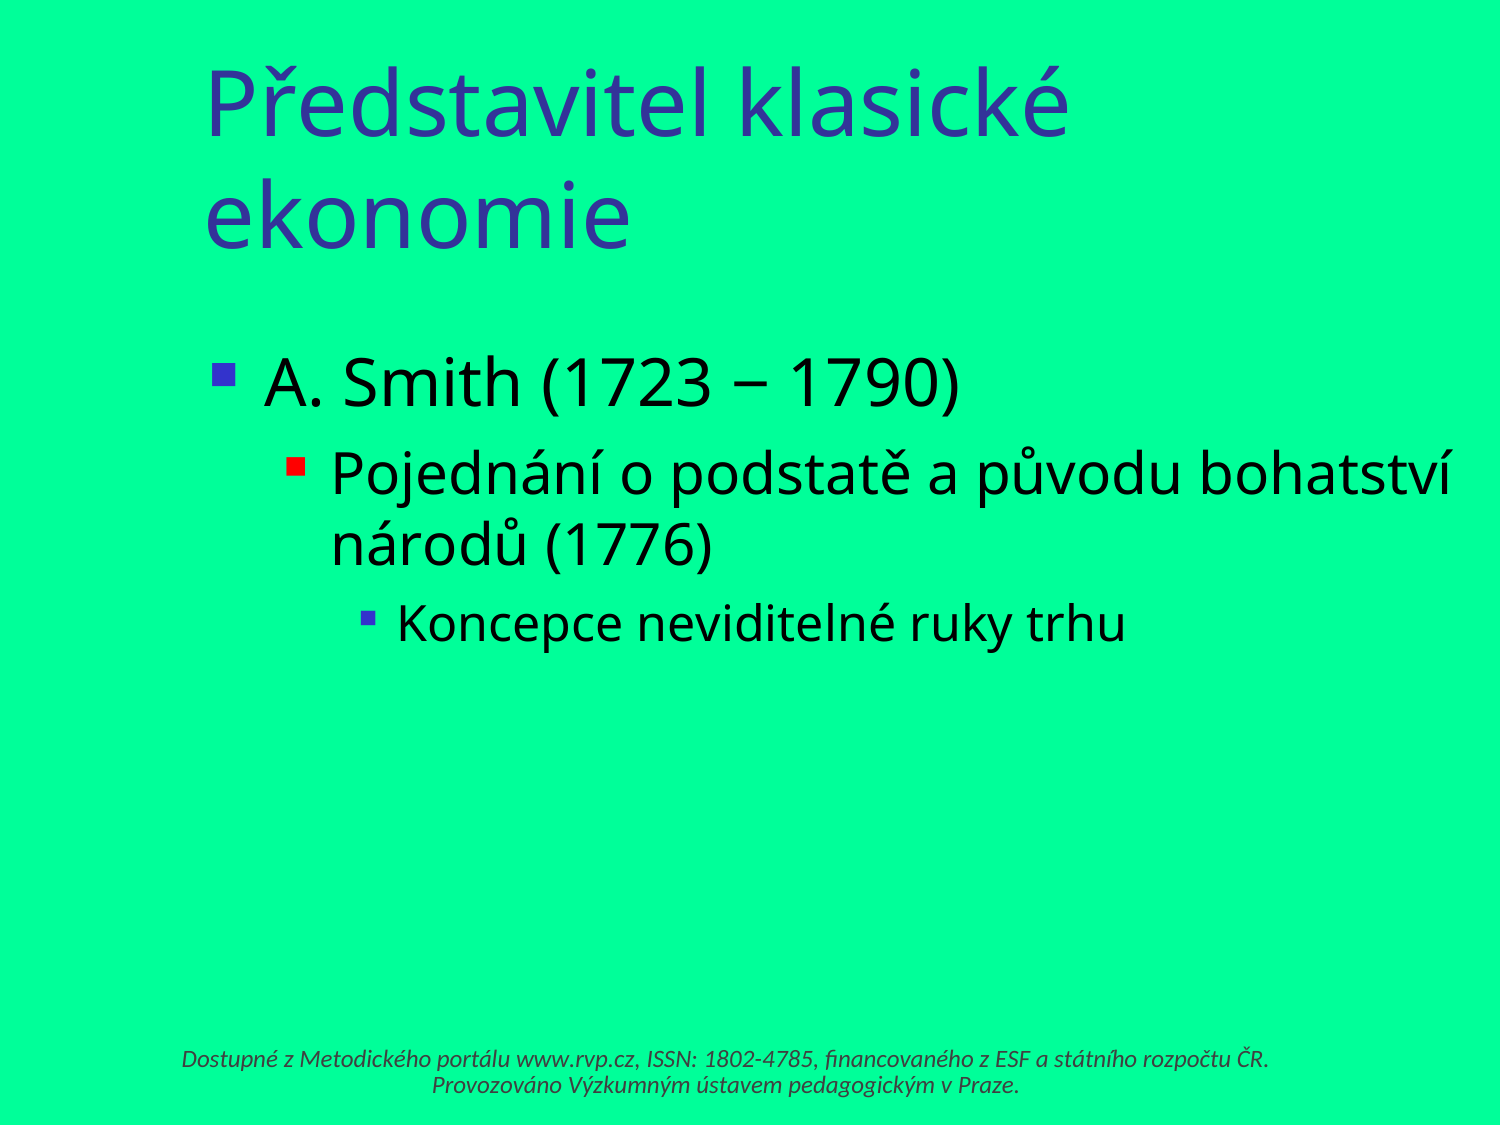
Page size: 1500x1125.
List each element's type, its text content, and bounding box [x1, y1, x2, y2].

title Představitel klasické ekonomie [188, 35, 1467, 276]
list A. Smith (1723 − 1790) Pojednání o podstatě a původu bohatství národů (1776) Koncepce neviditelné ruky trhu [193, 331, 1469, 1032]
text_box Dostupné z Metodického portálu www.rvp.cz, ISSN: 1802-4785, financovaného z ESF a státního rozpočtu ČR. Provozováno Výzkumným ústavem pedagogickým v Praze. [105, 1042, 1348, 1103]
